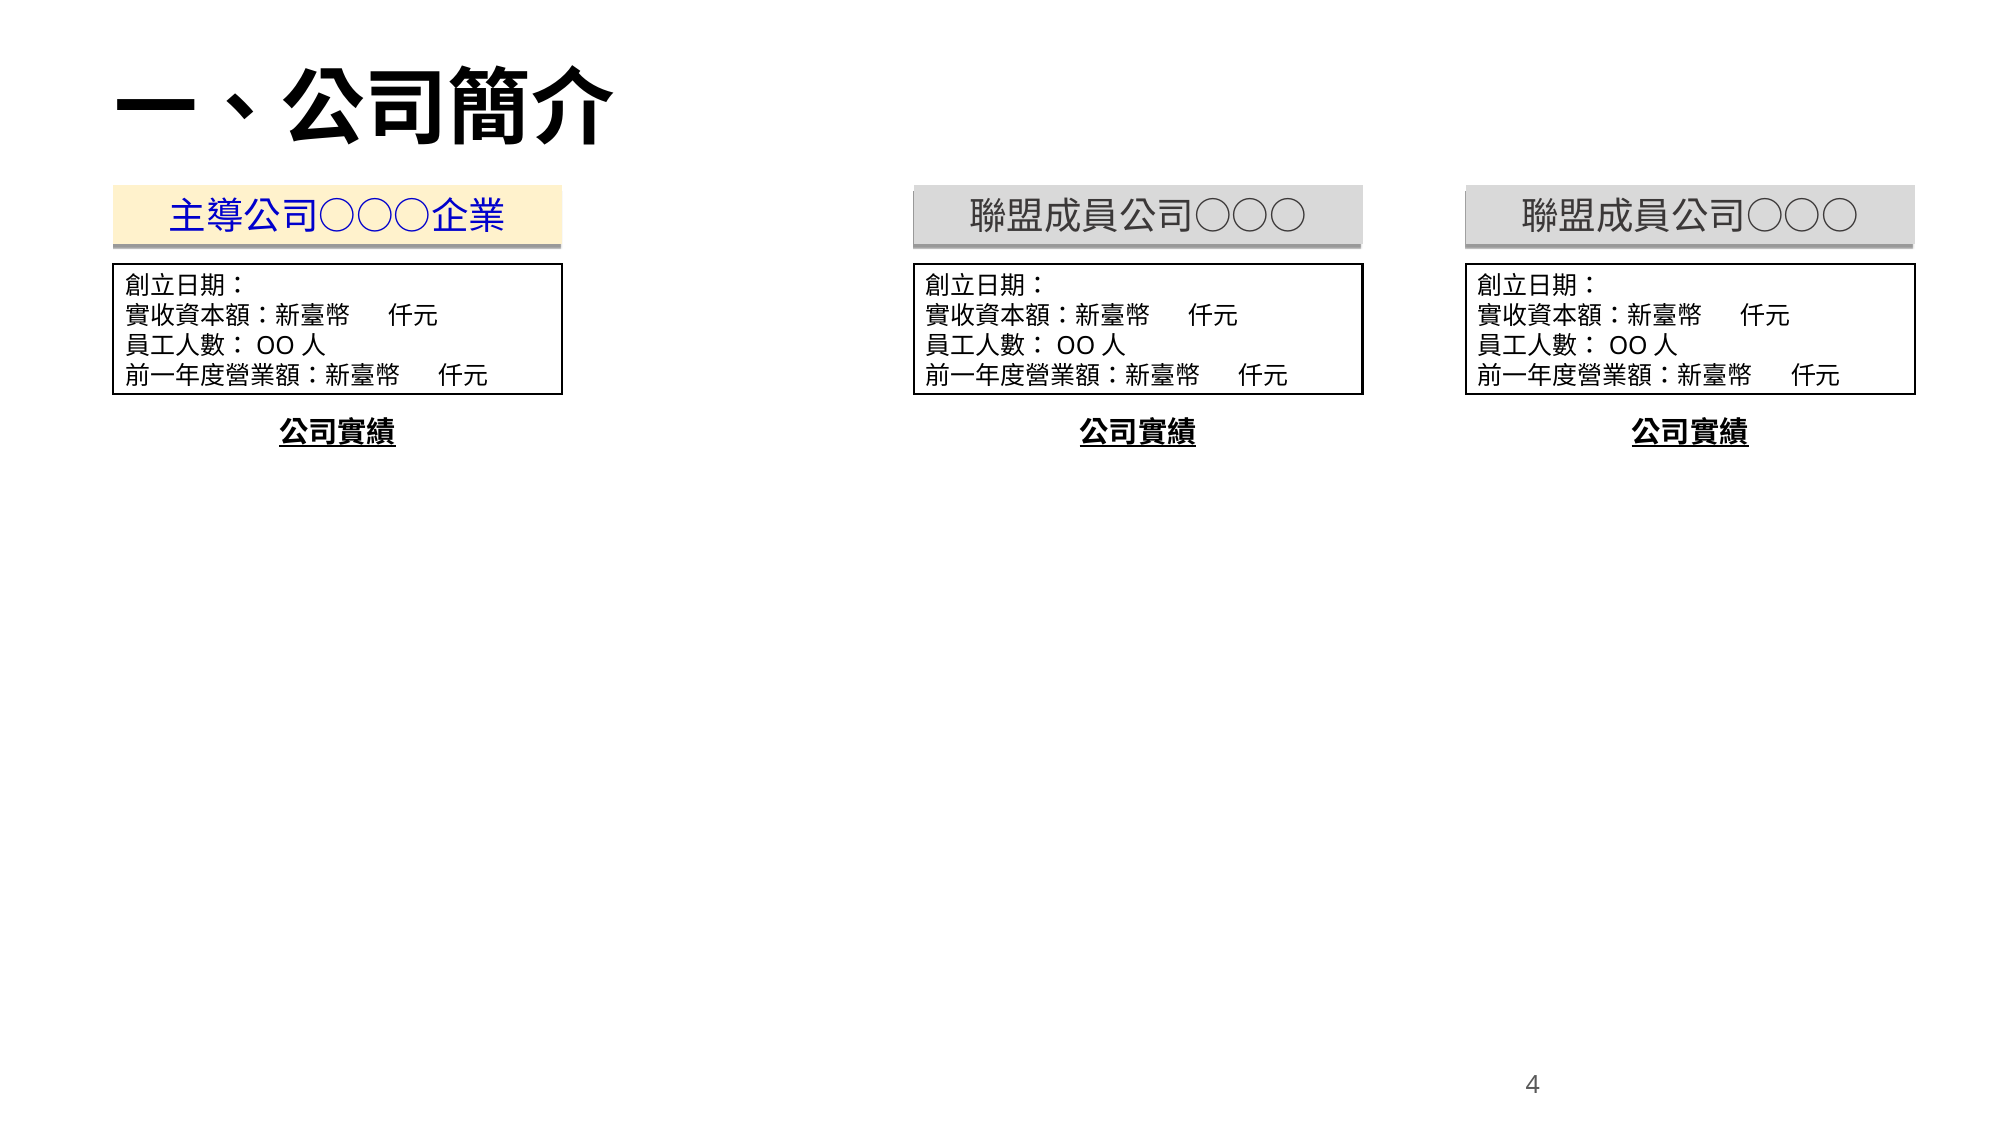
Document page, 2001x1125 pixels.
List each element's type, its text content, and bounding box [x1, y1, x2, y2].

text_box 公司實績 [237, 398, 438, 457]
text_box 主導公司○○○企業 [113, 185, 562, 244]
text_box 4 [1510, 1061, 1961, 1097]
text_box 聯盟成員公司○○○ [1466, 185, 1915, 244]
title 一、公司簡介 [99, 56, 1900, 166]
text_box 公司實績 [1038, 398, 1238, 457]
text_box 聯盟成員公司○○○ [914, 185, 1363, 244]
text_box 創立日期： 實收資本額：新臺幣 仟元 員工人數：OO人 前一年度營業額：新臺幣 仟元 [913, 263, 1363, 394]
text_box 創立日期： 實收資本額：新臺幣 仟元 員工人數：OO人 前一年度營業額：新臺幣 仟元 [1465, 263, 1915, 394]
text_box 創立日期： 實收資本額：新臺幣 仟元 員工人數：OO人 前一年度營業額：新臺幣 仟元 [113, 263, 563, 394]
text_box 公司實績 [1590, 398, 1791, 457]
